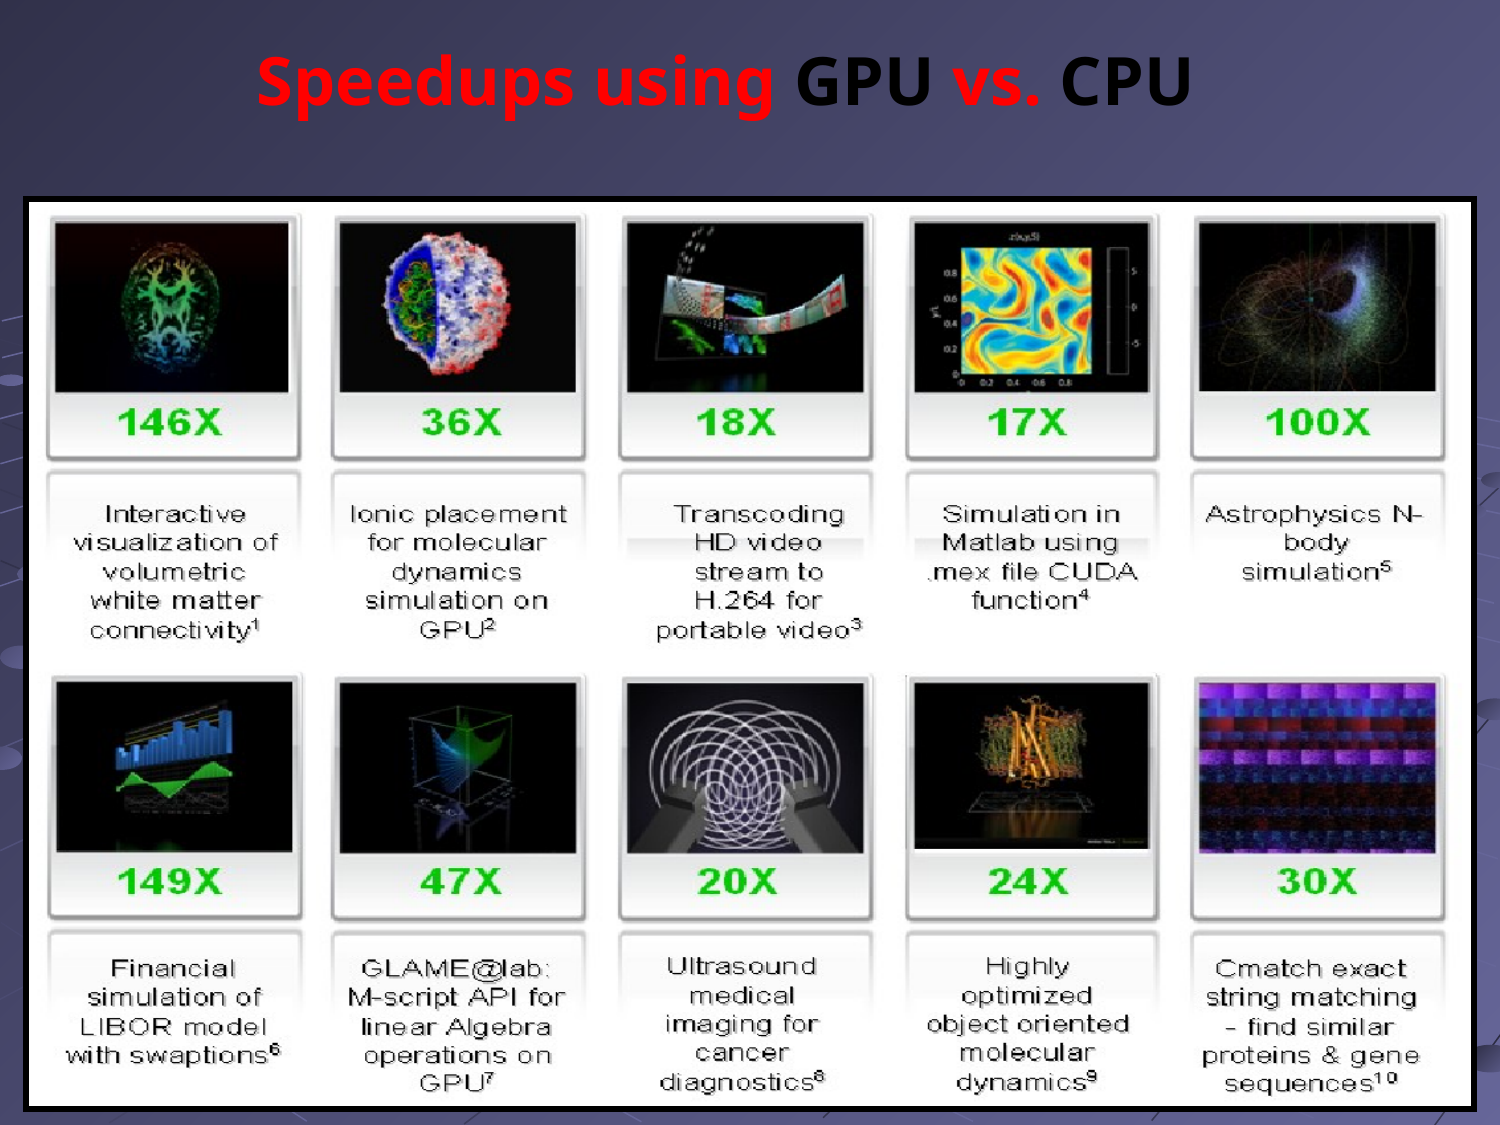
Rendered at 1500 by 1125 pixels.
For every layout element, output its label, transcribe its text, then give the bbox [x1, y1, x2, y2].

picture [29, 202, 1471, 1106]
text_box Speedups using GPU vs. CPU [242, 30, 1259, 127]
